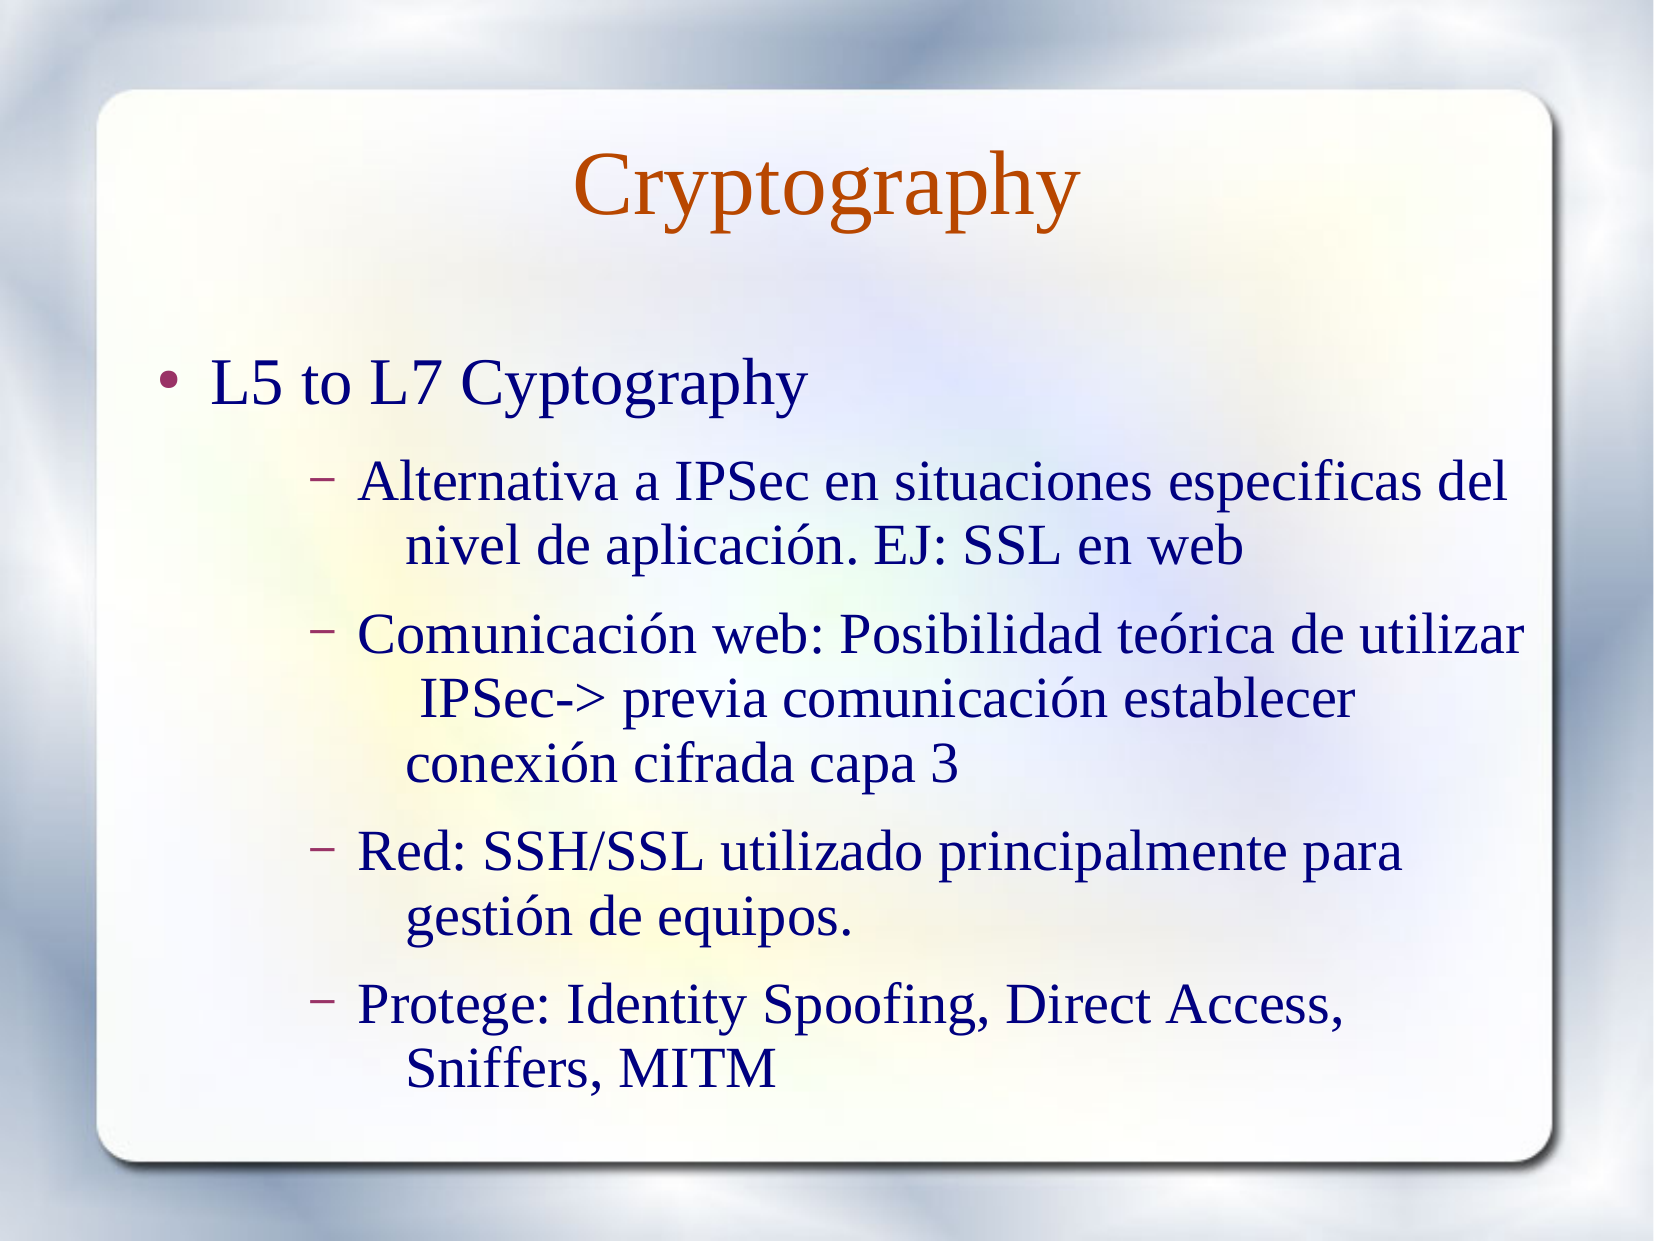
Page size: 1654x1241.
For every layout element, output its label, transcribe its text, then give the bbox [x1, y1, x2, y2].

list L5 to L7 Cyptography Alternativa a IPSec en situaciones especificas del nivel de aplicación. EJ: SSL en web Comunicación web: Posibilidad teórica de utilizar IPSec-> previa comunicación establecer conexión cifrada capa 3 Red: SSH/SSL utilizado principalmente para gestión de equipos. Protege: Identity Spoofing, Direct Access, Sniffers, MITM [121, 344, 1534, 1149]
picture [0, 0, 1654, 1241]
title Cryptography [121, 132, 1534, 235]
